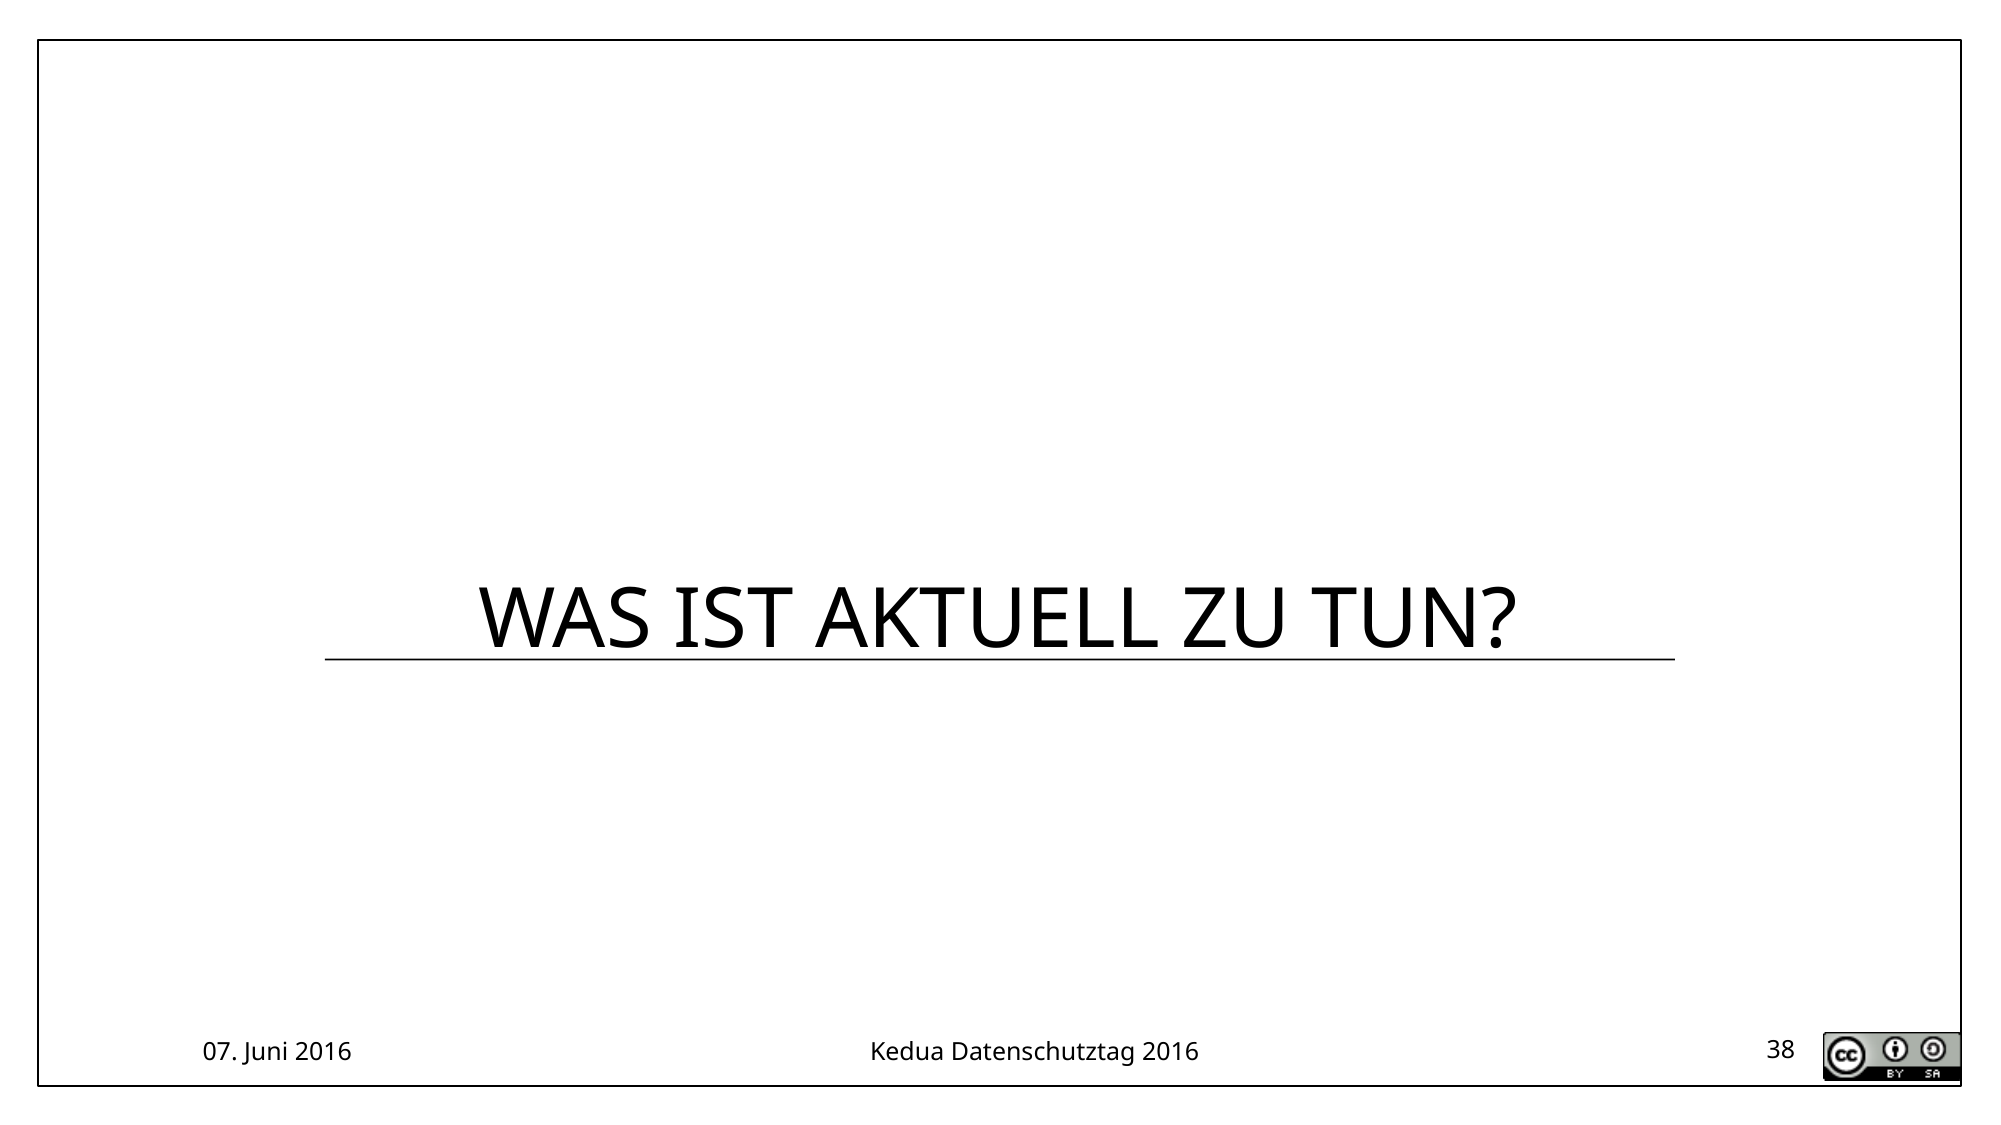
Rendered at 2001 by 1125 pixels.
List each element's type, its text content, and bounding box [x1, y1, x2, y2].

picture [1823, 1032, 1962, 1081]
footer Kedua Datenschutztag 2016 [647, 1020, 1422, 1081]
title Was ist Aktuell zu tun? [181, 192, 1817, 673]
slide_number 07. Juni 2016 [187, 1020, 570, 1081]
slide_number <Foliennummer> [1530, 1020, 1811, 1081]
